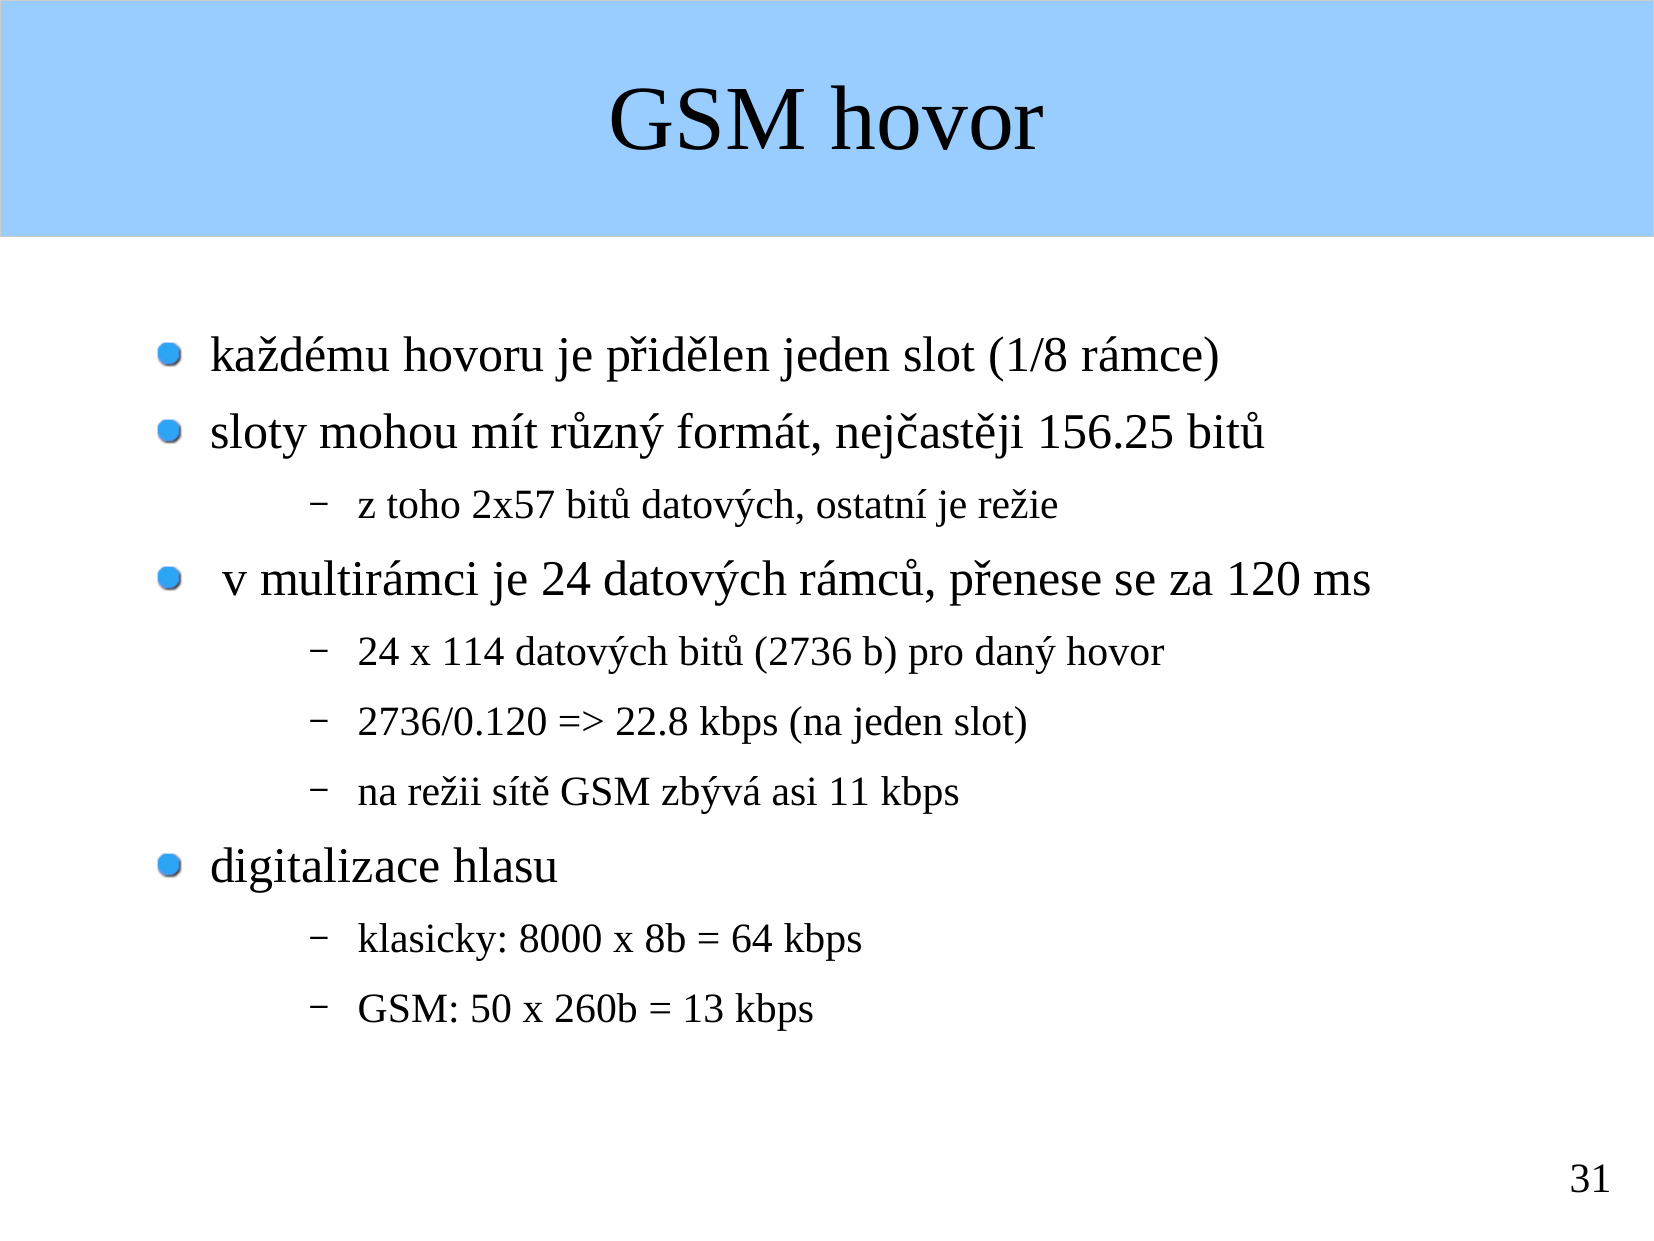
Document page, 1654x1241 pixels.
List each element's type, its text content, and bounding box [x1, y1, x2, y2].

title GSM hovor [0, 0, 1654, 237]
list každému hovoru je přidělen jeden slot (1/8 rámce) sloty mohou mít různý formát, nejčastěji 156.25 bitů z toho 2x57 bitů datových, ostatní je režie v multirámci je 24 datových rámců, přenese se za 120 ms 24 x 114 datových bitů (2736 b) pro daný hovor 2736/0.120 => 22.8 kbps (na jeden slot) na režii sítě GSM zbývá asi 11 kbps digitalizace hlasu klasicky: 8000 x 8b = 64 kbps GSM: 50 x 260b = 13 kbps [121, 327, 1534, 1222]
